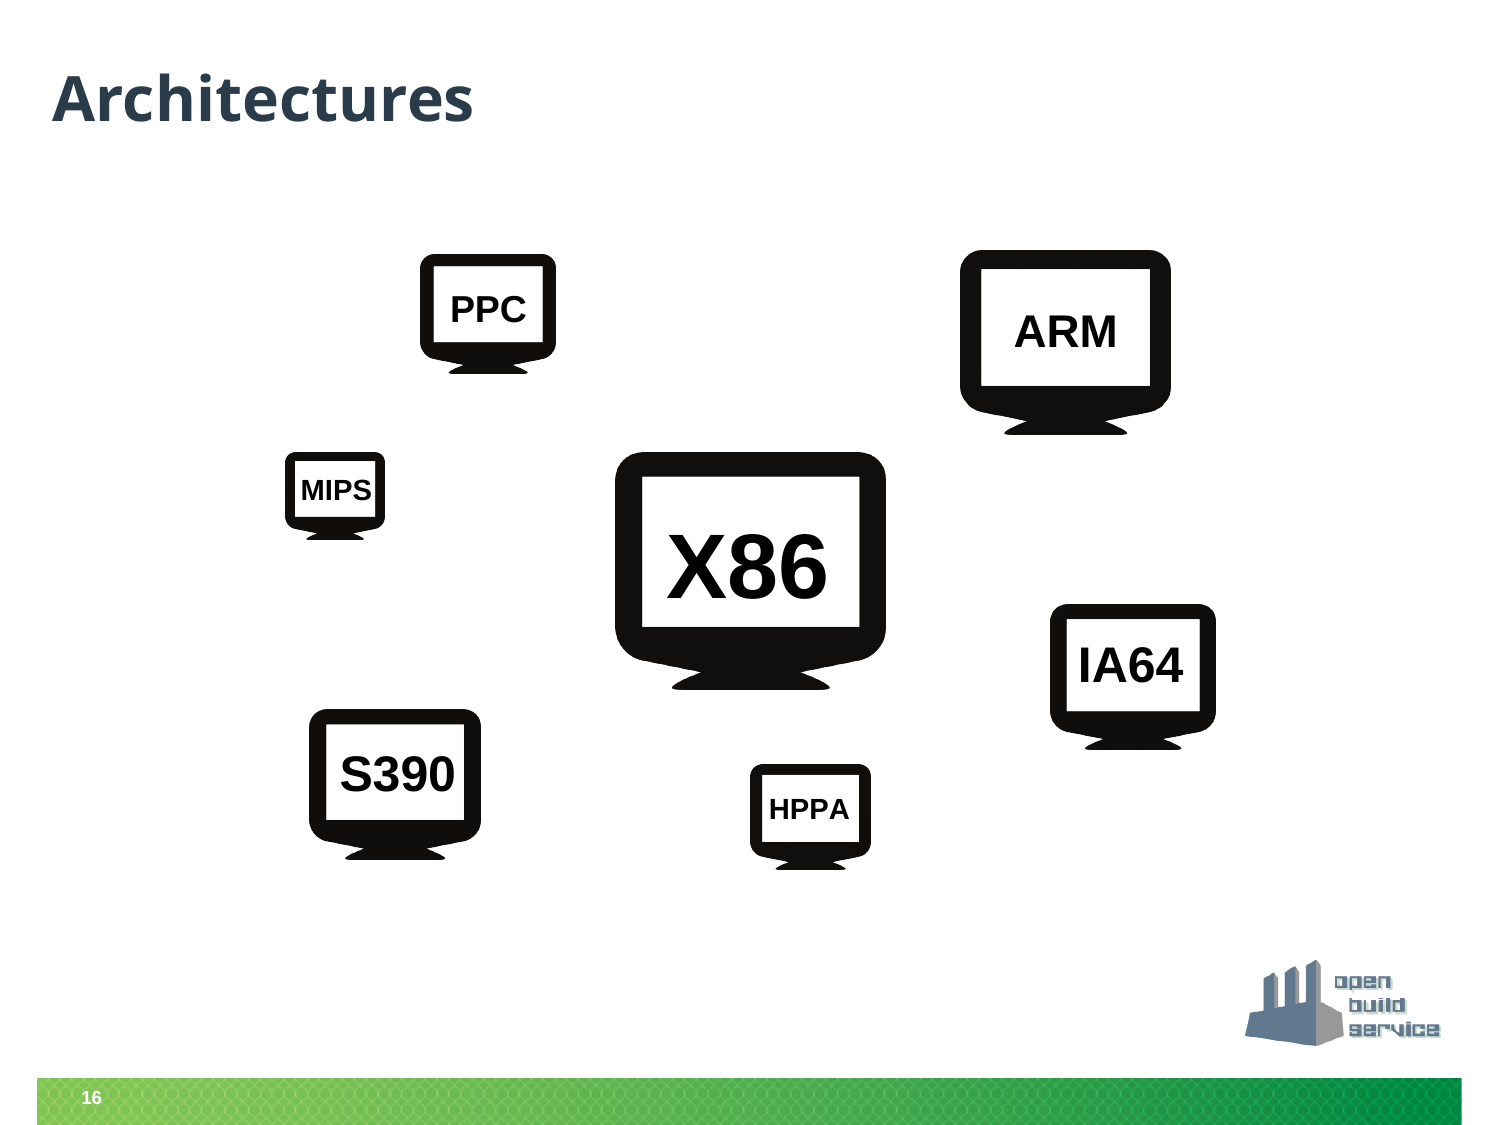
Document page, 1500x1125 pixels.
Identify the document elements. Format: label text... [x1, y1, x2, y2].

title Architectures [37, 51, 1388, 209]
picture [960, 250, 1171, 436]
picture [1050, 604, 1216, 751]
picture [750, 764, 871, 871]
picture [615, 452, 886, 691]
picture [285, 452, 385, 540]
picture [420, 254, 556, 374]
picture [309, 709, 481, 860]
picture [1245, 960, 1441, 1046]
picture [37, 1078, 1462, 1125]
